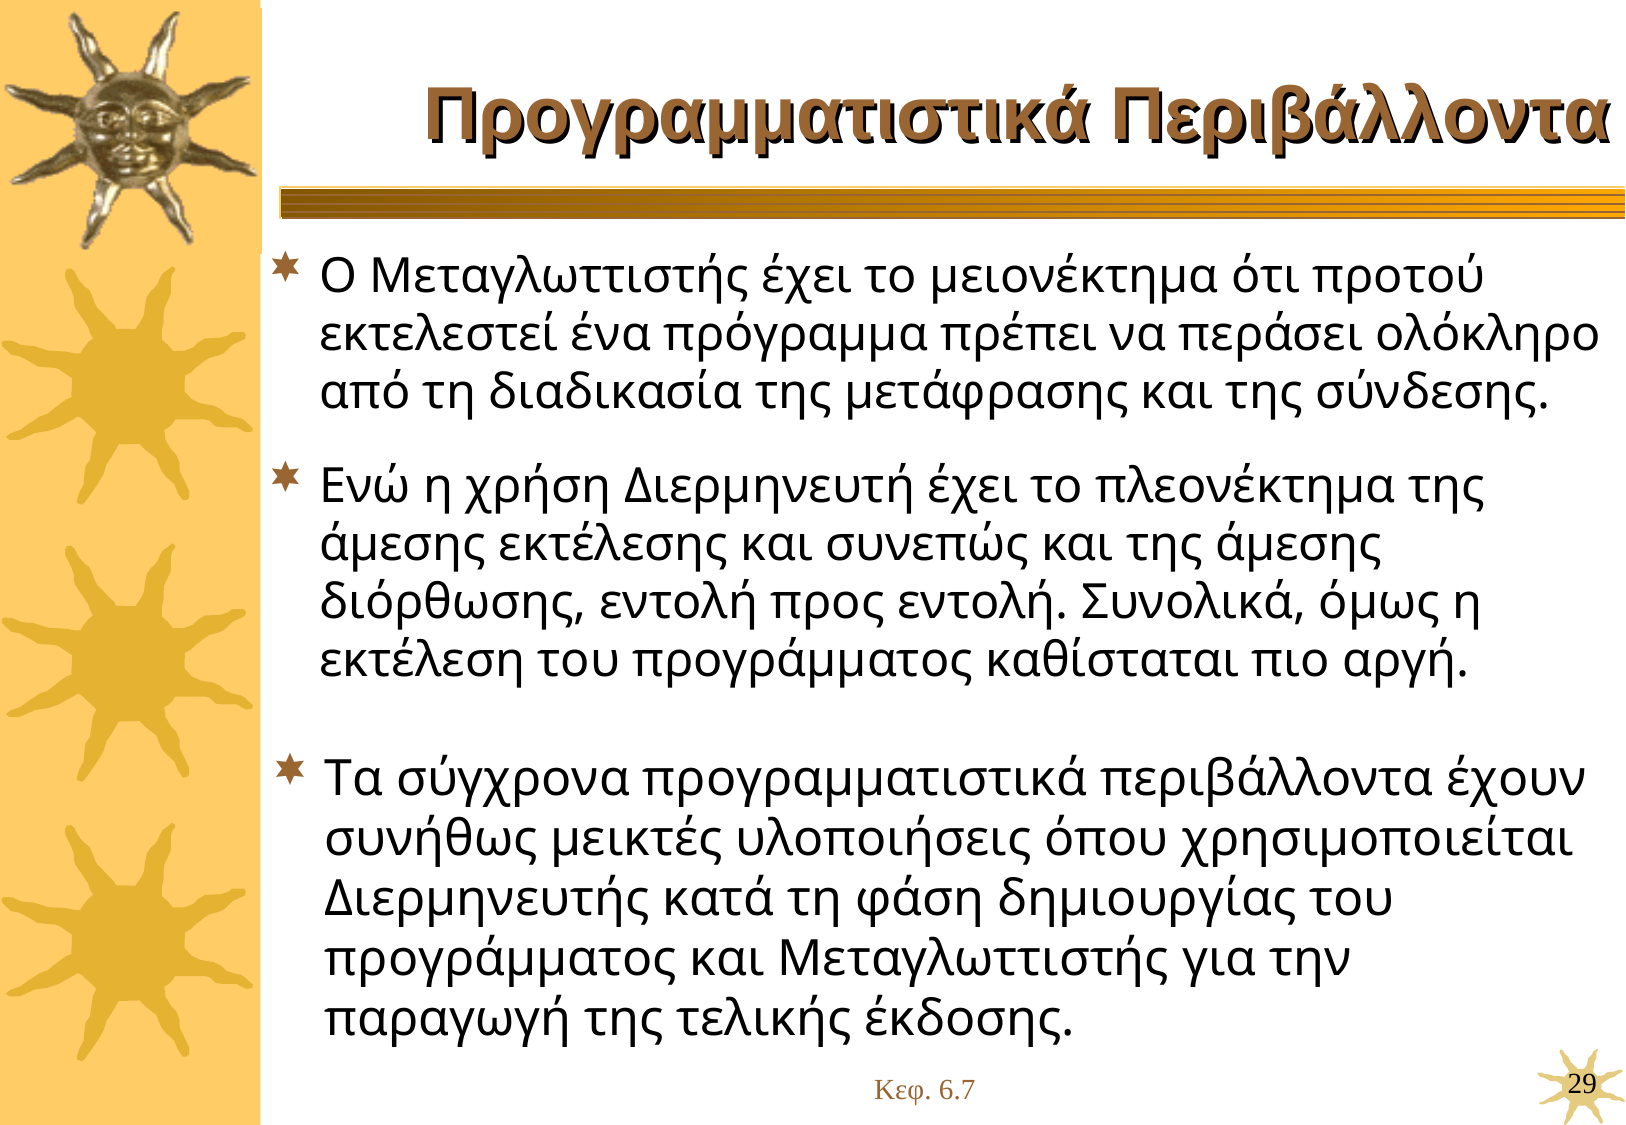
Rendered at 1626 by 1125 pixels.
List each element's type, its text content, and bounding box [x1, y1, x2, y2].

text_box Προγραμματιστικά Περιβάλλοντα [0, 49, 1625, 163]
text_box Ο Μεταγλωττιστής έχει το μειονέκτημα ότι προτού εκτελεστεί ένα πρόγραμμα πρέπει να περάσει ολόκληρο από τη διαδικασία της μετάφρασης και της σύνδεσης. Ενώ η χρήση Διερμηνευτή έχει το πλεονέκτημα της άμεσης εκτέλεσης και συνεπώς και της άμεσης διόρθωσης, εντολή προς εντολή. Συνολικά, όμως η εκτέλεση του προγράμματος καθίσταται πιο αργή. [249, 236, 1626, 739]
picture [1, 163, 262, 254]
picture [1, 8, 262, 49]
text_box Τα σύγχρονα προγραμματιστικά περιβάλλοντα έχουν συνήθως μεικτές υλοποιήσεις όπου χρησιμοποιείται Διερμηνευτής κατά τη φάση δημιουργίας του προγράμματος και Μεταγλωττιστής για την παραγωγή της τελικής έκδοσης. [253, 738, 1613, 1054]
